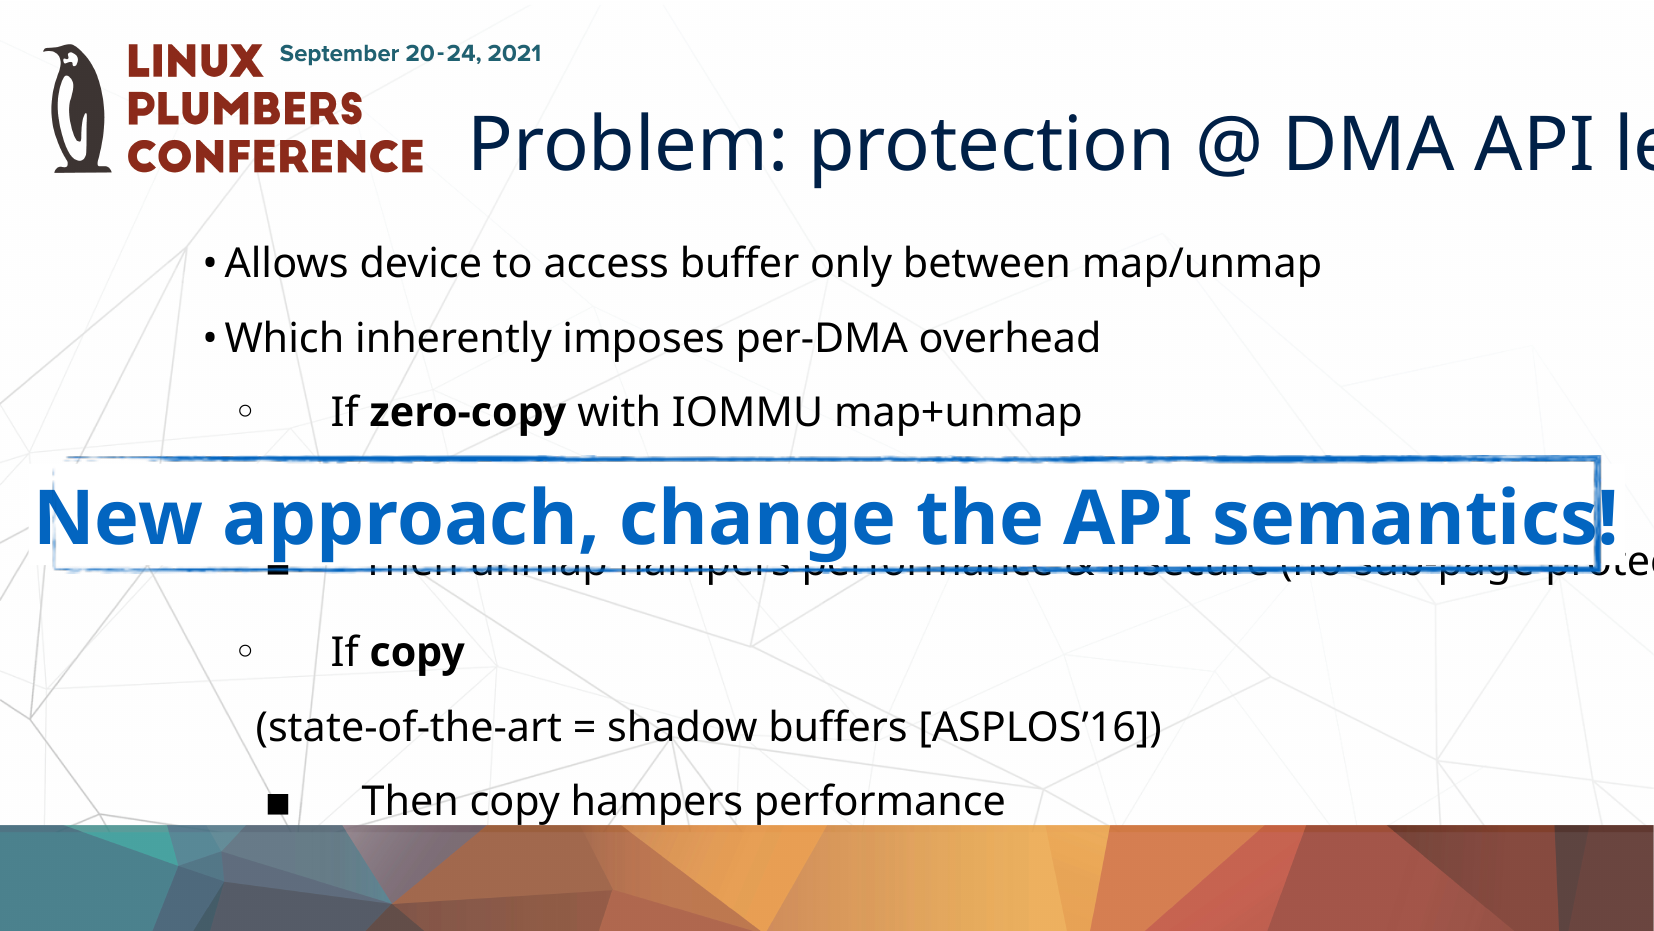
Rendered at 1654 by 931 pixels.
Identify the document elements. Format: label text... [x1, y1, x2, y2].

picture [51, 455, 1603, 574]
text_box • Allows device to access buffer only between map/unmap • Which inherently imposes per-DMA overhead ◦ If zero-copy with IOMMU map+unmap (state-of-the practice = Linux “strict” IOMMU protection) ▪ Then unmap hampers performance & insecure (no sub-page protection) ◦ If copy (state-of-the-art = shadow buffers [ASPLOS’16]) ▪ Then copy hampers performance [188, 207, 1498, 455]
text_box • Allows device to access buffer only between map/unmap • Which inherently imposes per-DMA overhead ◦ If zero-copy with IOMMU map+unmap (state-of-the practice = Linux “strict” IOMMU protection) ▪ Then unmap hampers performance & insecure (no sub-page protection) ◦ If copy (state-of-the-art = shadow buffers [ASPLOS’16]) ▪ Then copy hampers performance [188, 574, 1498, 903]
text_box Problem: protection @ DMA API level [461, 40, 1654, 180]
